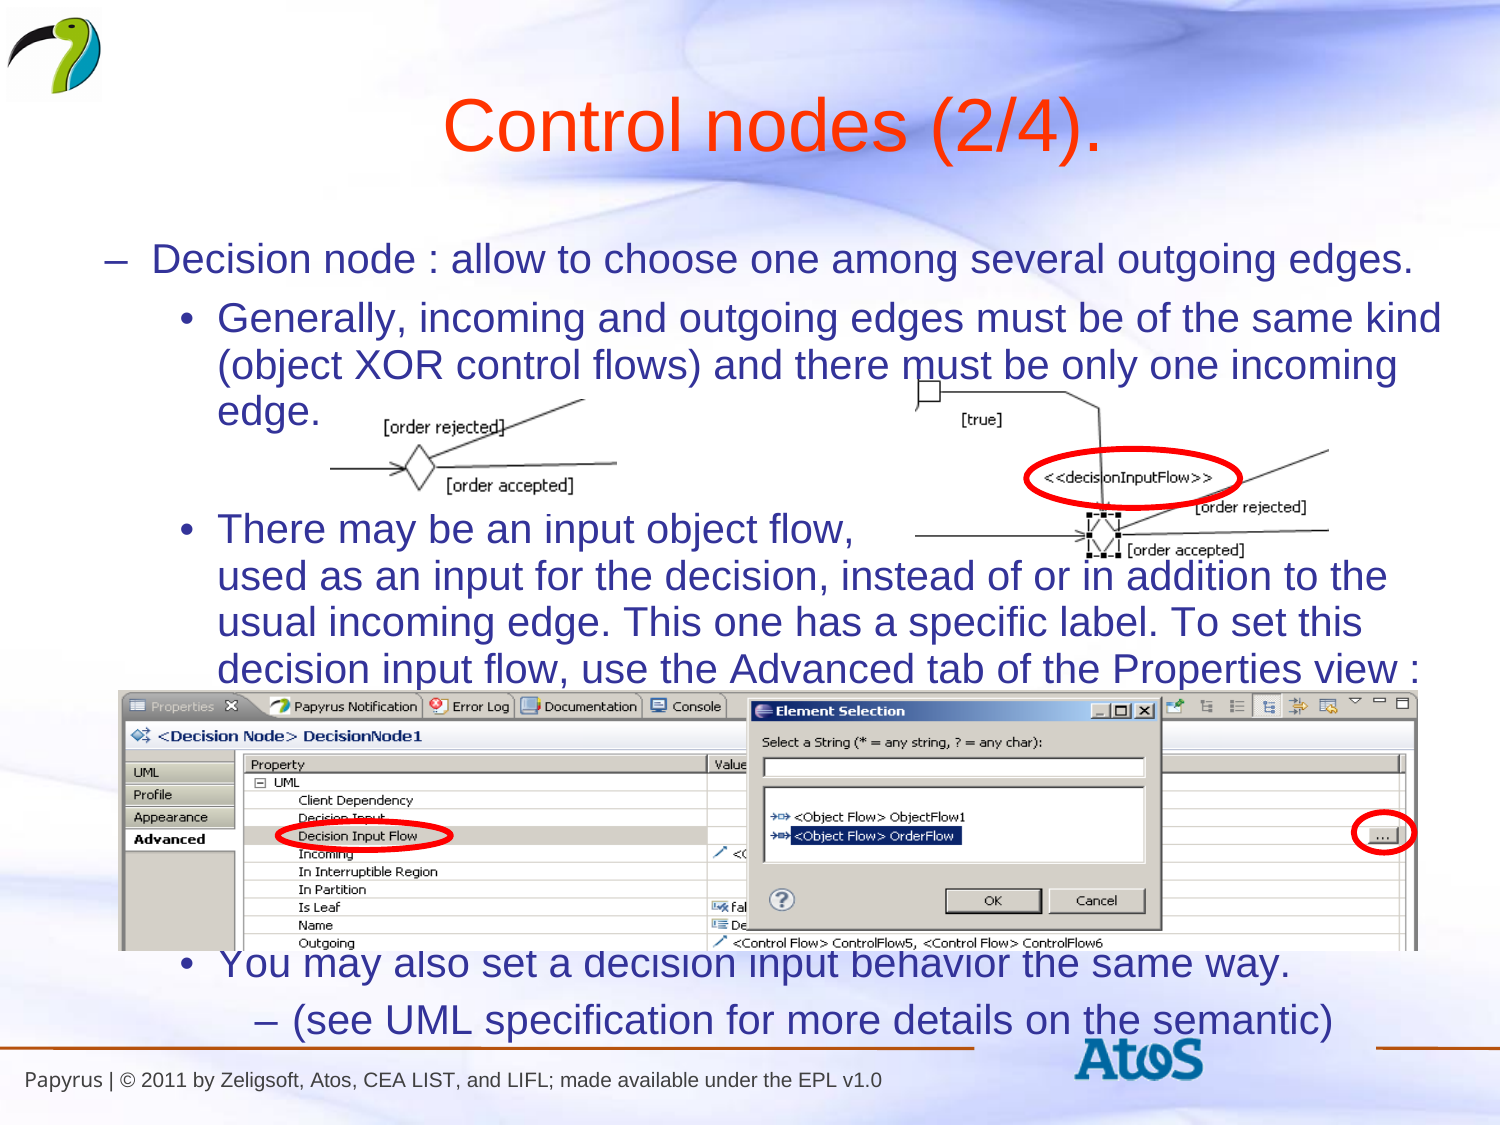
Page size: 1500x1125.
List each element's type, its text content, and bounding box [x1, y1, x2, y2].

picture [330, 399, 617, 514]
picture [118, 690, 1418, 951]
title Control nodes (2/4). [283, 64, 1264, 186]
picture [0, 0, 1500, 1046]
picture [0, 1050, 1500, 1125]
text_box [1353, 812, 1415, 853]
list Decision node : allow to choose one among several outgoing edges. Generally, incoming and outgoing edges must be of the same kind (object XOR control flows) and there must be only one incoming edge. There may be an input object flow, used as an input for the decision, instead of or in addition to the usual incoming edge. This one has a specific label. To set this decision input flow, use the Advanced tab of the Properties view : You may also set a decision input behavior the same way. (see UML specification for more details on the semantic) [29, 236, 1469, 1093]
text_box [277, 821, 451, 850]
